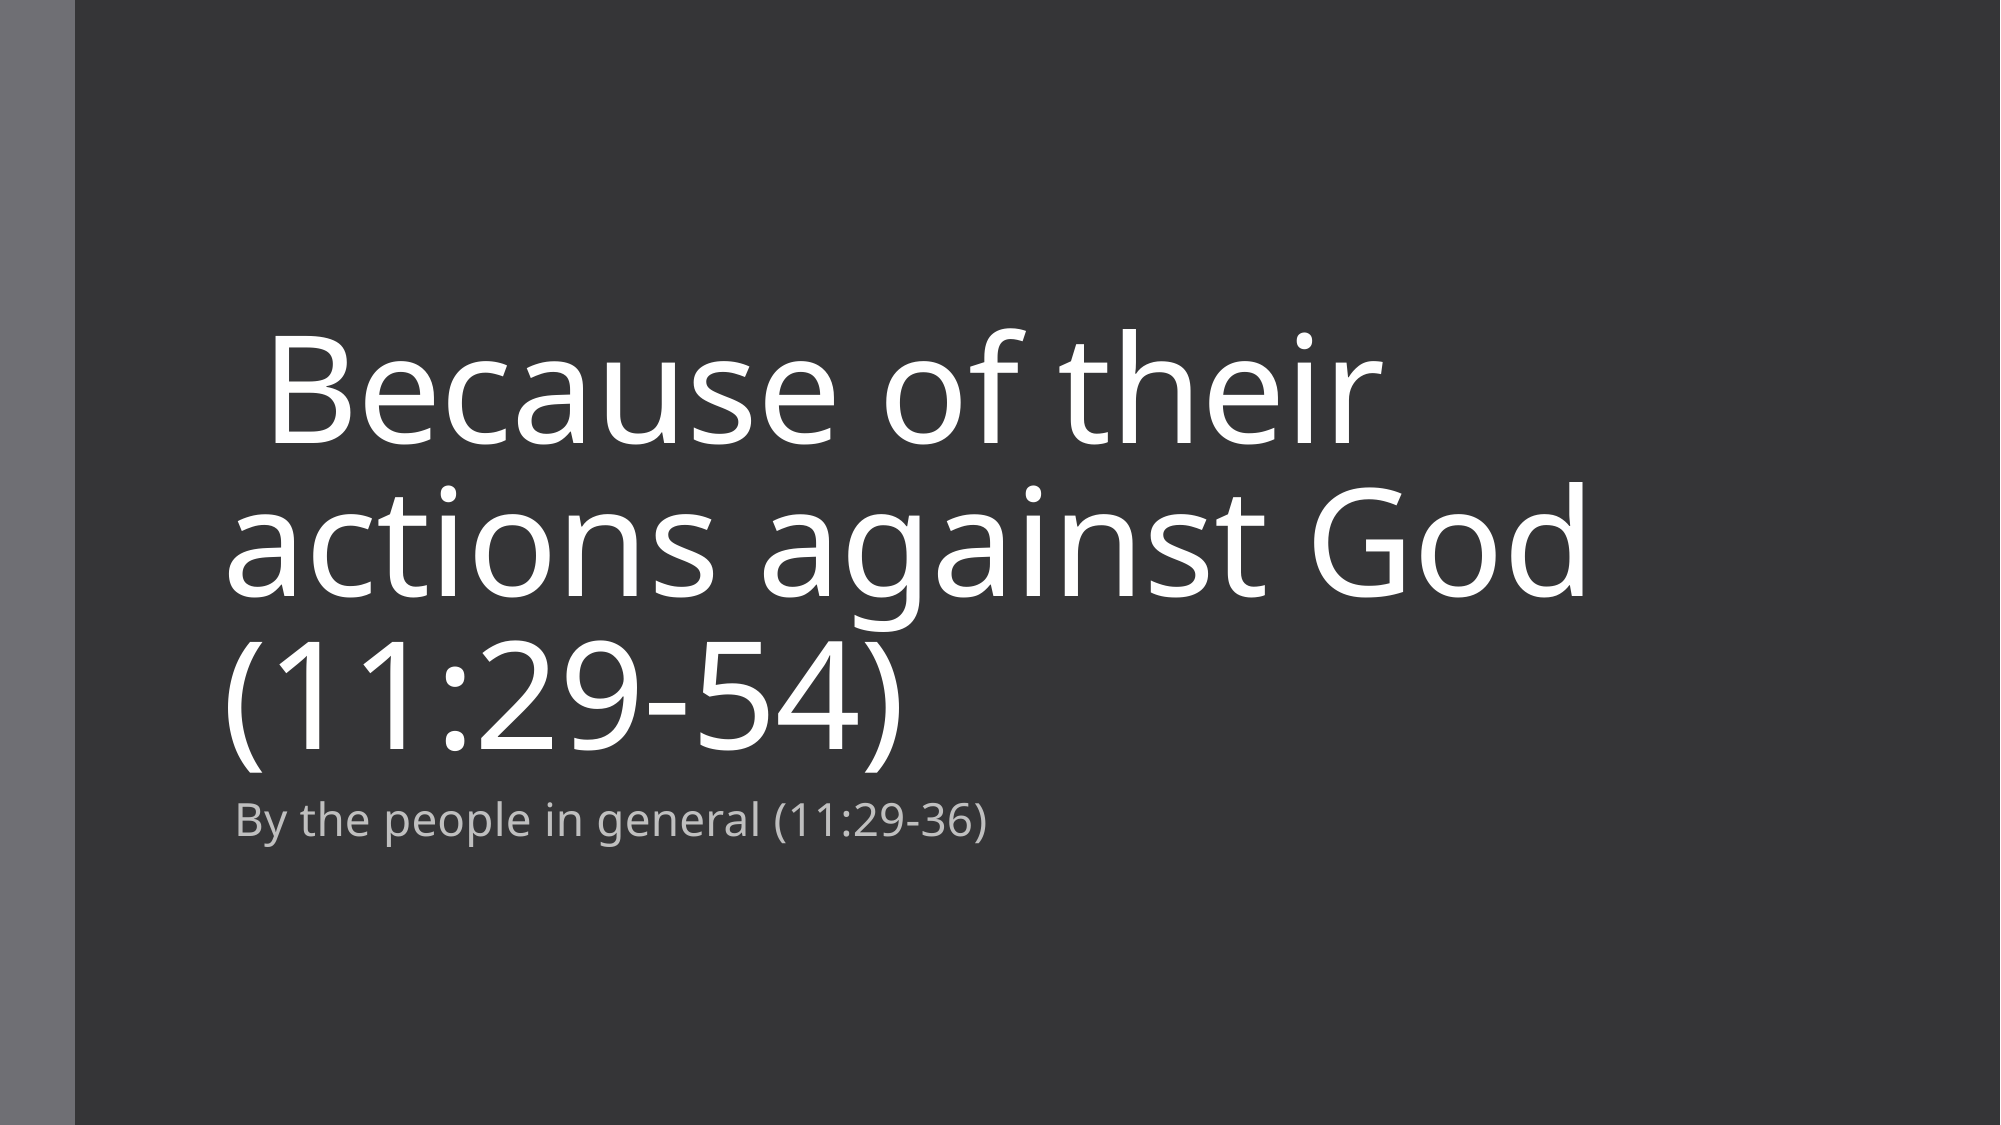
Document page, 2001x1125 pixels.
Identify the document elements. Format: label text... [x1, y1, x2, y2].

title Because of their actions against God (11:29-54) [206, 124, 1752, 787]
subtitle By the people in general (11:29-36) [206, 787, 1752, 1066]
